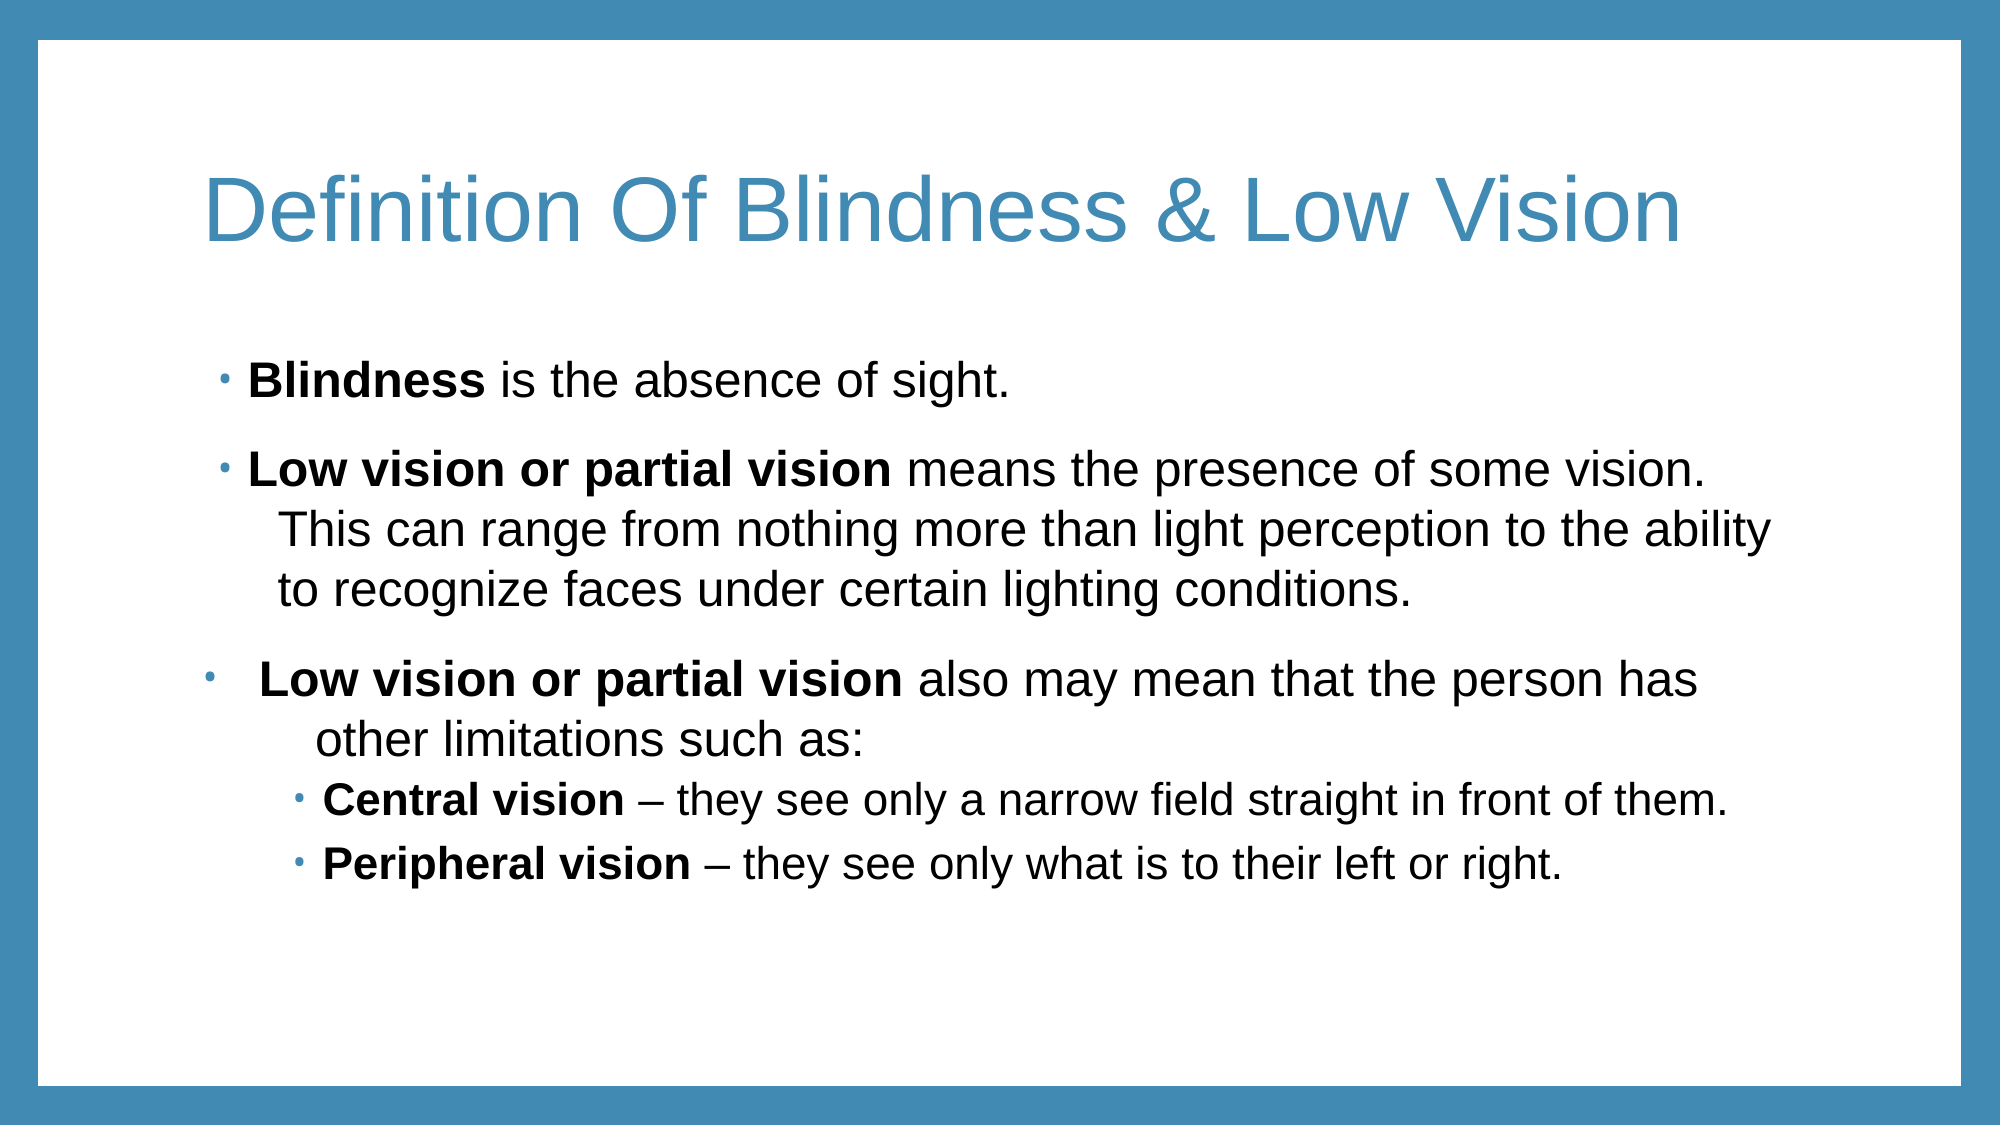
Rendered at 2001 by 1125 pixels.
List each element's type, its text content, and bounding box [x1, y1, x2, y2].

list Blindness is the absence of sight. Low vision or partial vision means the presence of some vision. This can range from nothing more than light perception to the ability to recognize faces under certain lighting conditions. Low vision or partial vision also may mean that the person has other limitations such as: Central vision – they see only a narrow field straight in front of them. Peripheral vision – they see only what is to their left or right. [187, 340, 1808, 1003]
title Definition Of Blindness & Low Vision [187, 99, 1808, 323]
